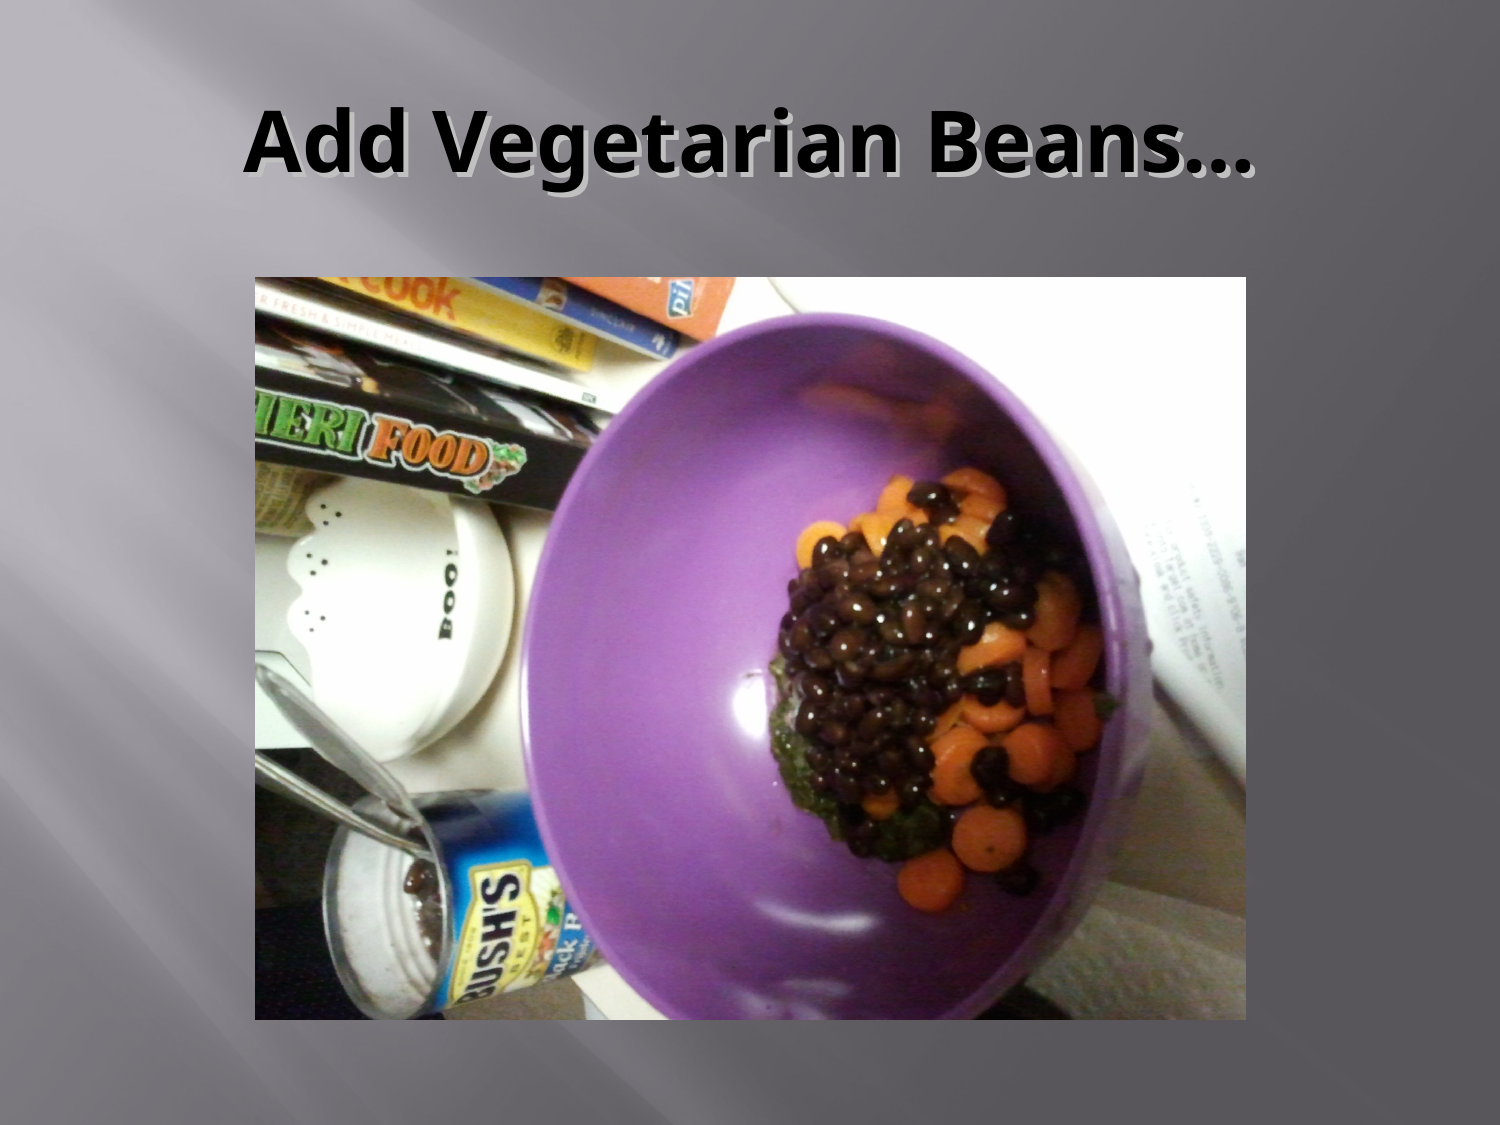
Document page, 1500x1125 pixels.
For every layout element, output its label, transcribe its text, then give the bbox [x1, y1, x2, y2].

picture [255, 277, 1246, 1020]
title Add Vegetarian Beans… [75, 45, 1426, 233]
